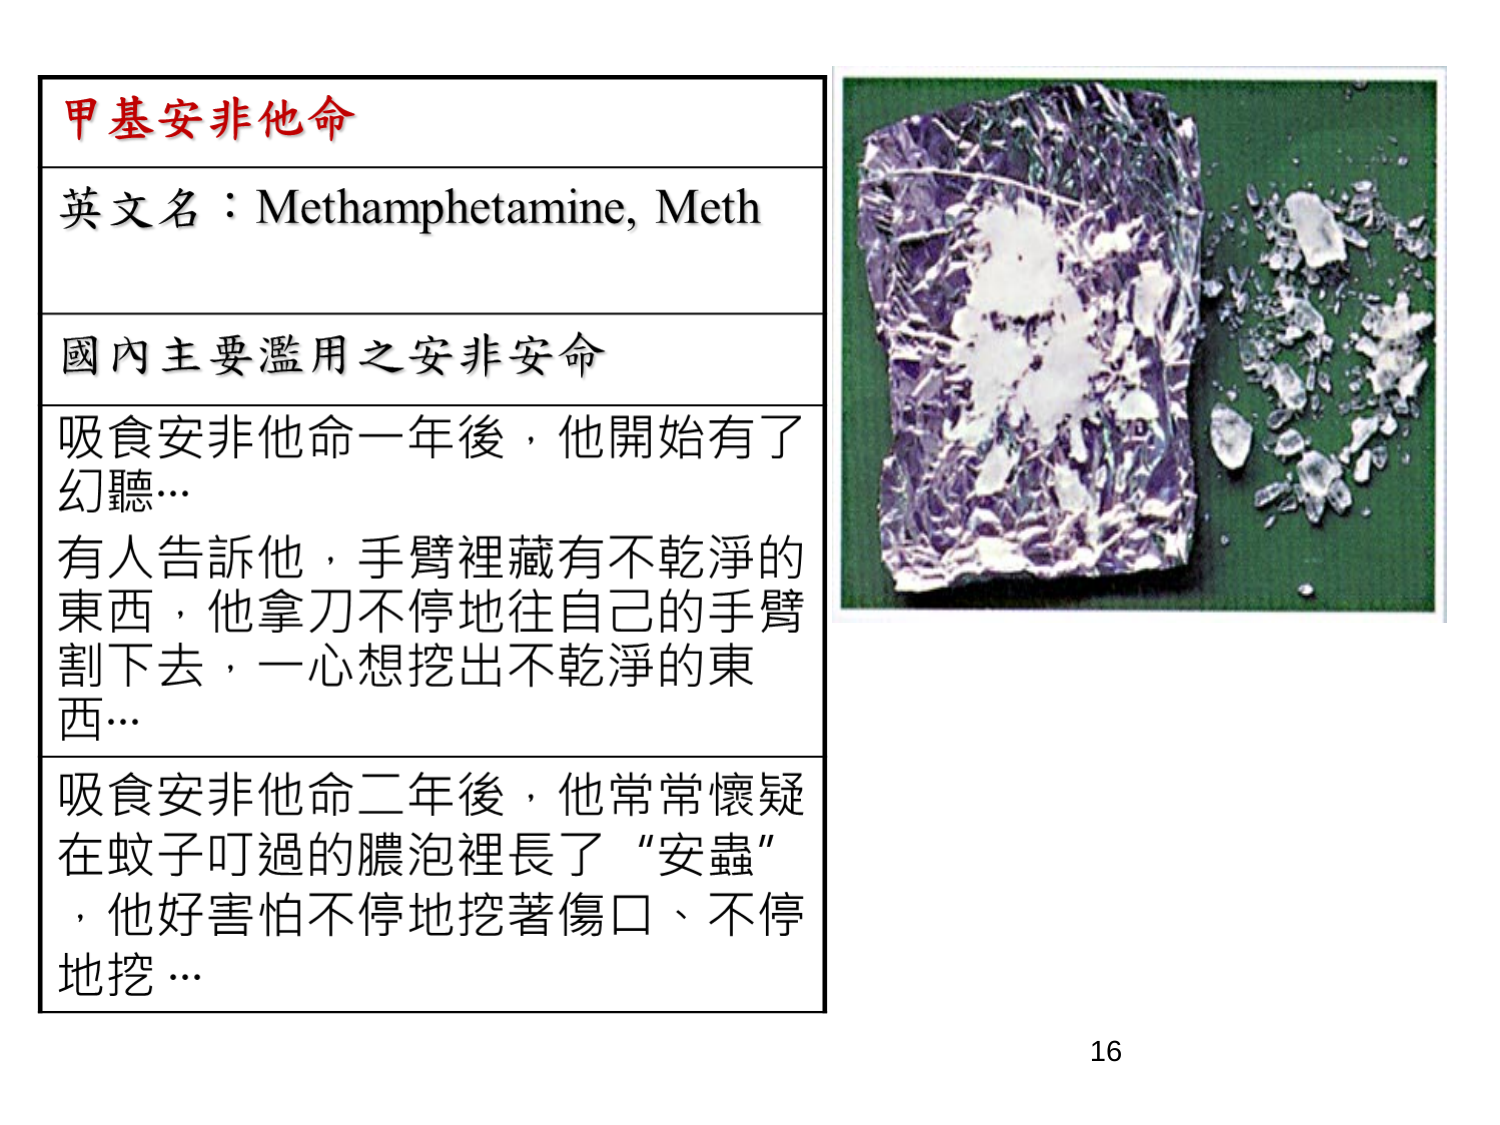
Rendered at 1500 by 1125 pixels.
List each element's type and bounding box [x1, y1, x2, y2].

picture [24, 66, 1447, 1037]
text_box [1074, 1024, 1426, 1103]
